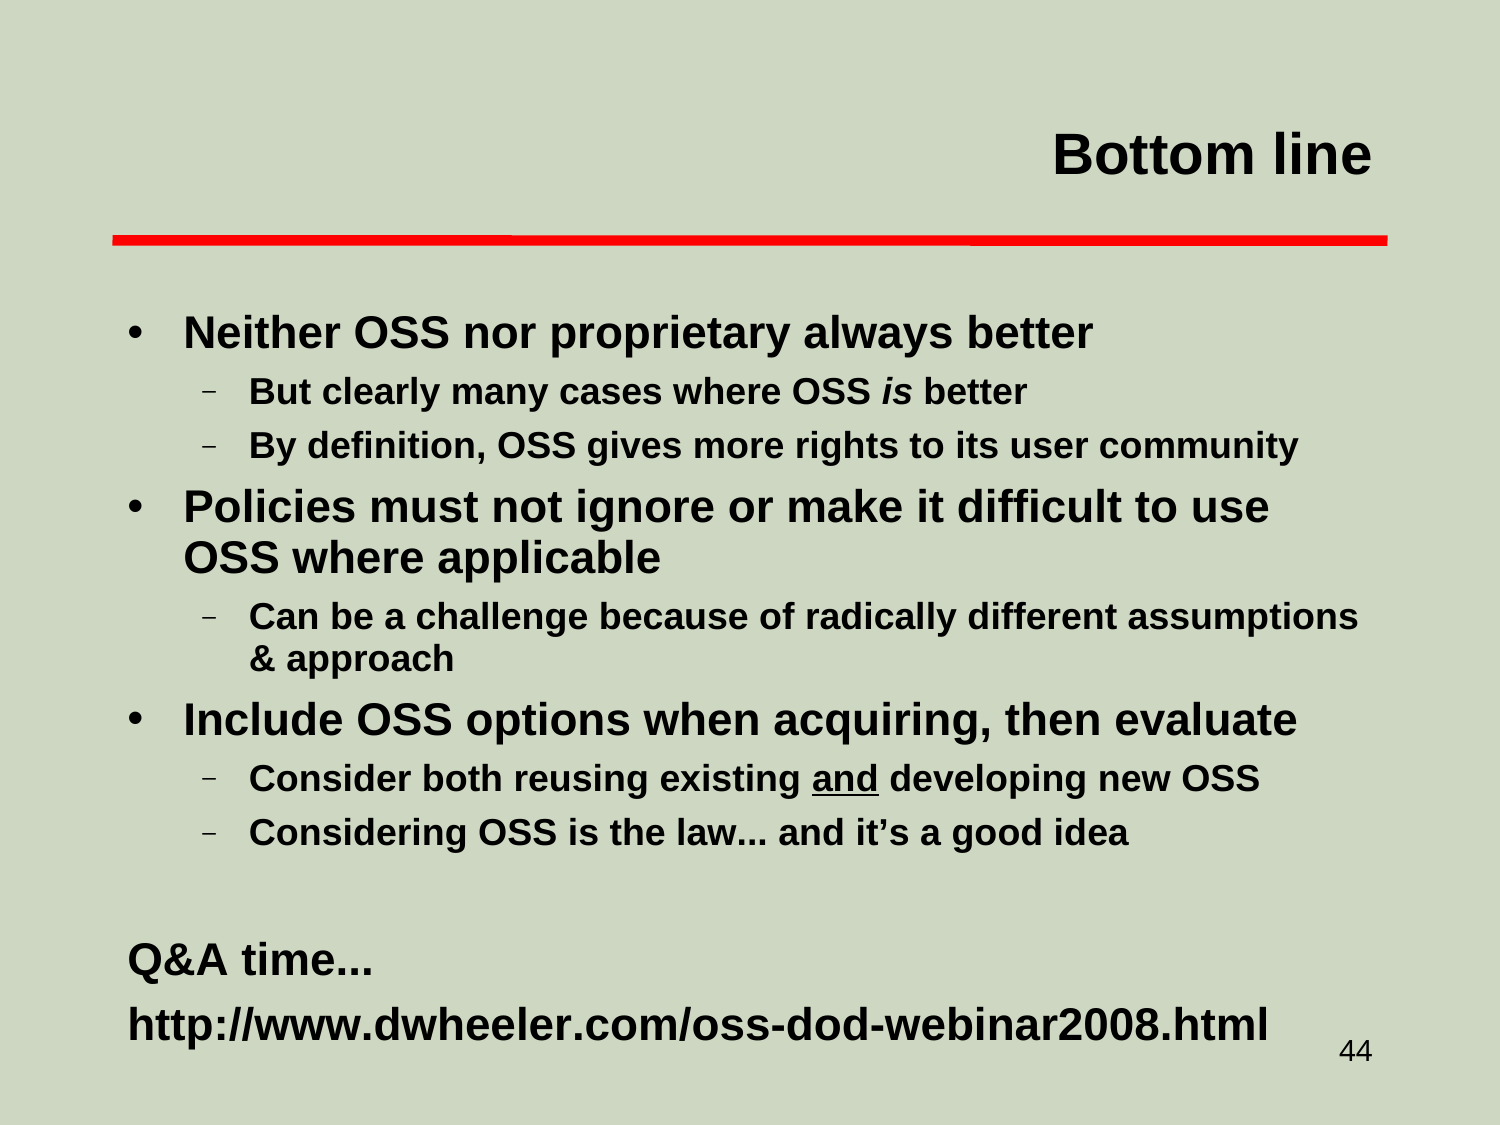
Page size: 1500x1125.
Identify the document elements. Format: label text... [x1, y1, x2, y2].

list Neither OSS nor proprietary always better But clearly many cases where OSS is better By definition, OSS gives more rights to its user community Policies must not ignore or make it difficult to use OSS where applicable Can be a challenge because of radically different assumptions & approach Include OSS options when acquiring, then evaluate Consider both reusing existing and developing new OSS Considering OSS is the law... and it’s a good idea Q&A time... http://www.dwheeler.com/oss-dod-webinar2008.html [112, 299, 1388, 1062]
title Bottom line [337, 85, 1388, 224]
